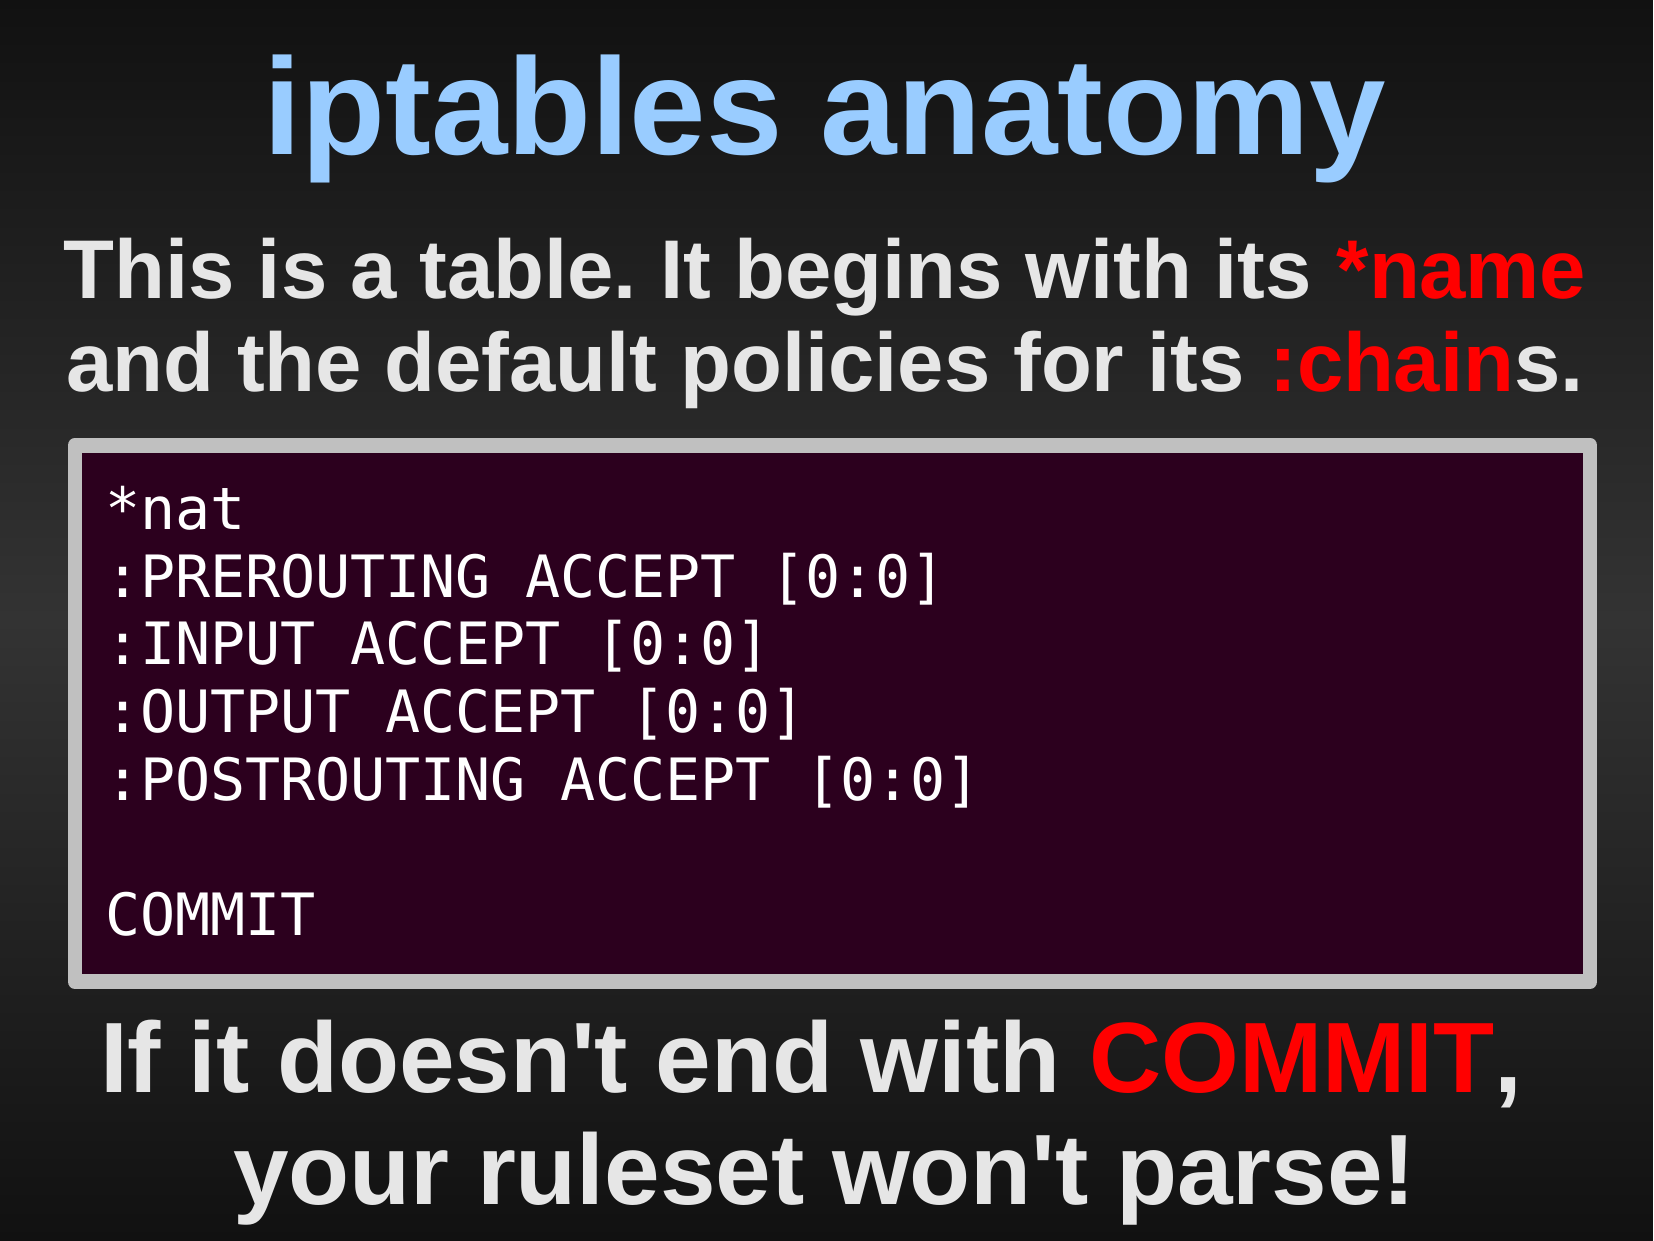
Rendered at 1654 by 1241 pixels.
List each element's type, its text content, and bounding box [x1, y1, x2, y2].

title If it doesn't end with COMMIT, your ruleset won't parse! [0, 960, 1651, 1241]
title iptables anatomy [0, 2, 1651, 211]
title This is a table. It begins with its *name and the default policies for its :chains. [0, 212, 1651, 421]
list *nat :PREROUTING ACCEPT [0:0] :INPUT ACCEPT [0:0] :OUTPUT ACCEPT [0:0] :POSTROUTING ACCEPT [0:0] COMMIT [75, 445, 1591, 960]
